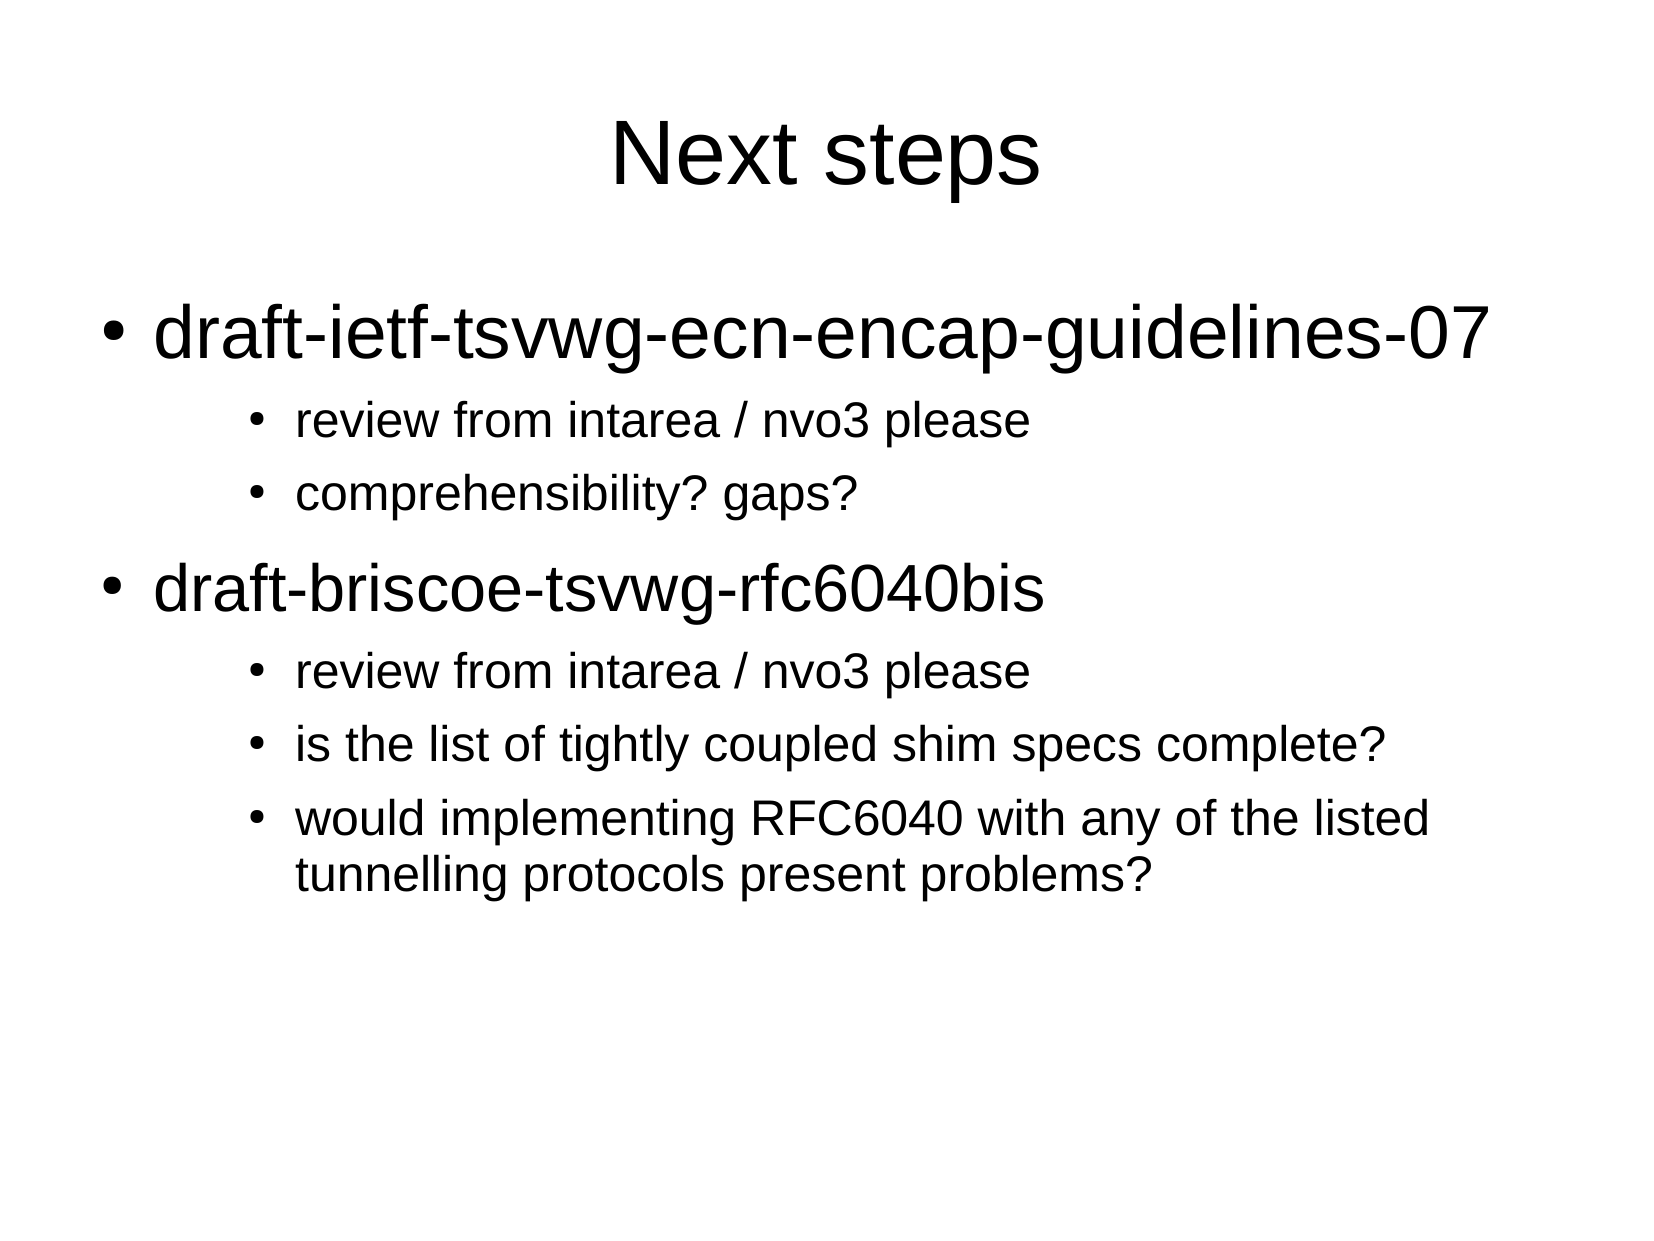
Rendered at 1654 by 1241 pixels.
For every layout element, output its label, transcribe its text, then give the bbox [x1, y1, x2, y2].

list draft-ietf-tsvwg-ecn-encap-guidelines-07 review from intarea / nvo3 please comprehensibility? gaps? draft-briscoe-tsvwg-rfc6040bis review from intarea / nvo3 please is the list of tightly coupled shim specs complete? would implementing RFC6040 with any of the listed tunnelling protocols present problems? [82, 290, 1571, 1010]
title Next steps [82, 49, 1571, 257]
